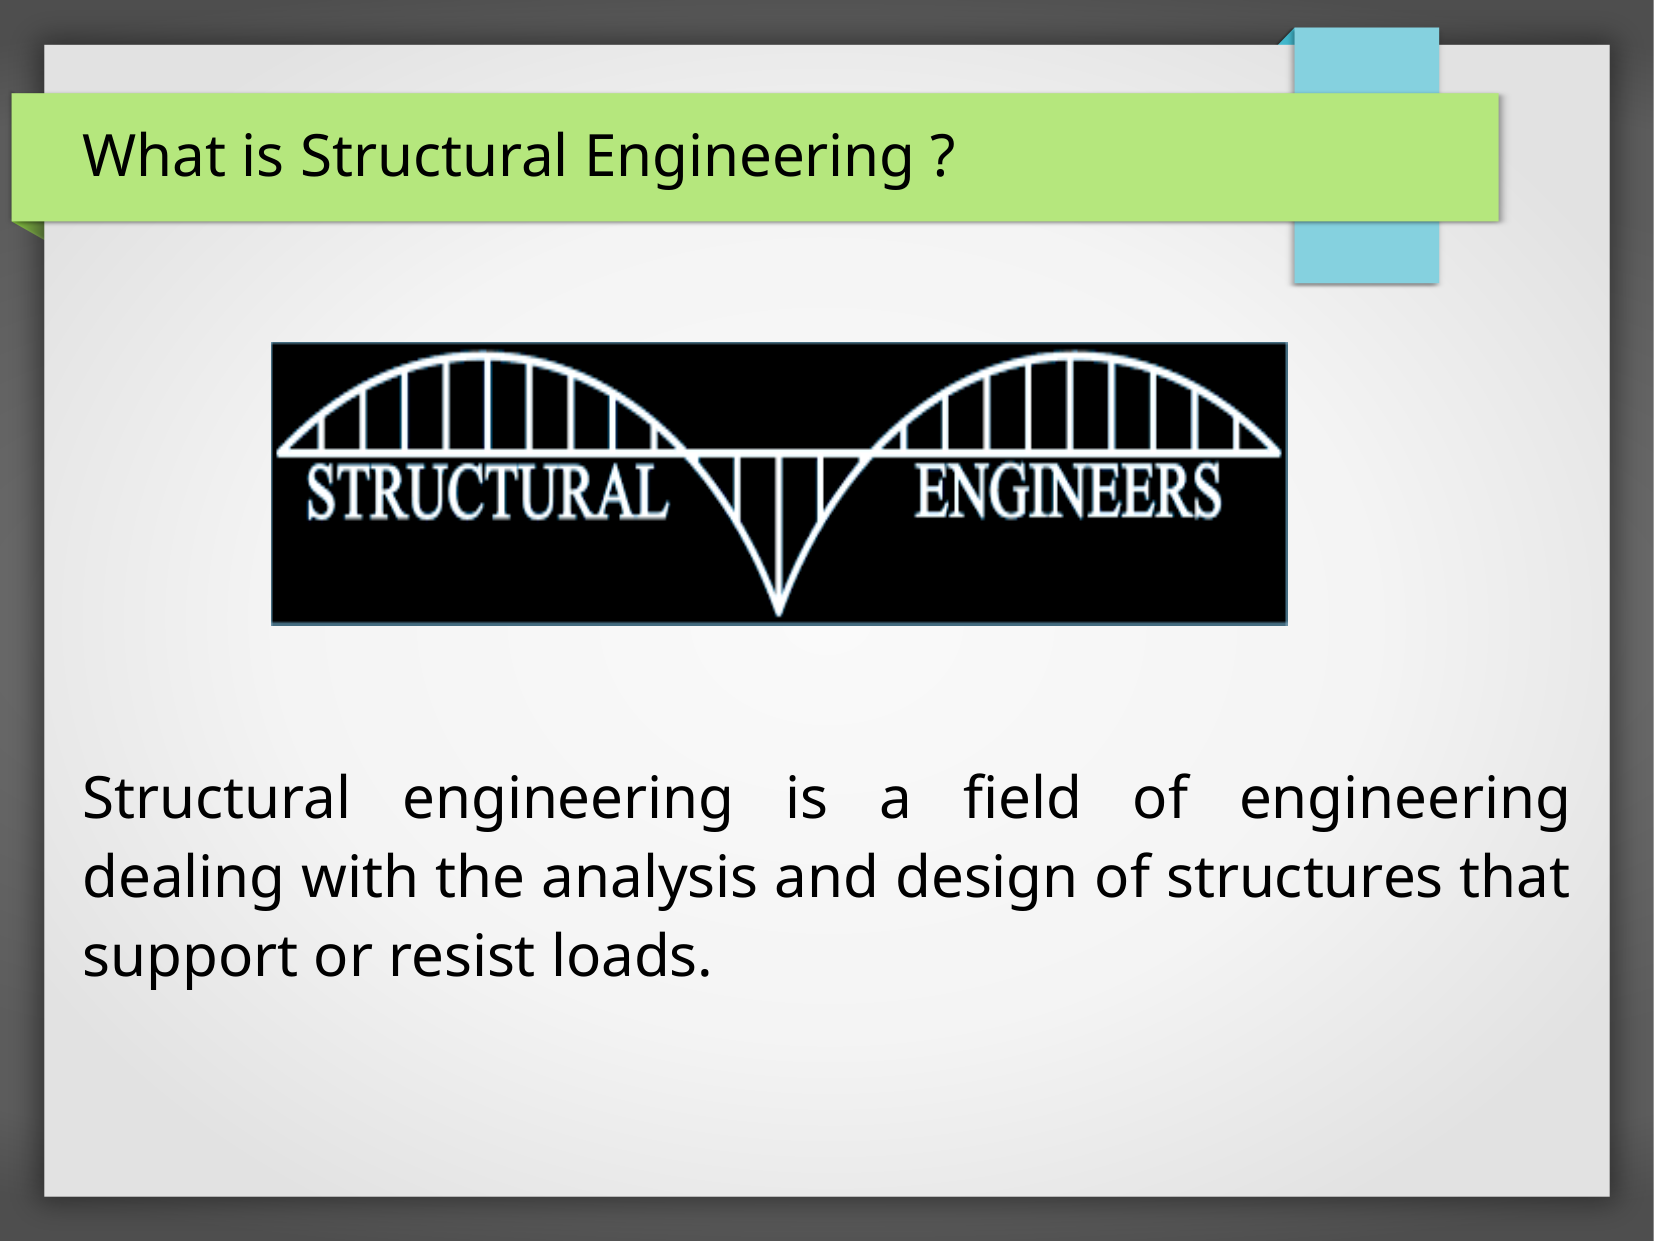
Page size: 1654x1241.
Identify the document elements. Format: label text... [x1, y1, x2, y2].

subtitle Structural engineering is a field of engineering dealing with the analysis and design of structures that support or resist loads. [82, 515, 1571, 1235]
picture [0, 0, 1654, 1241]
title What is Structural Engineering ? [82, 94, 1264, 213]
